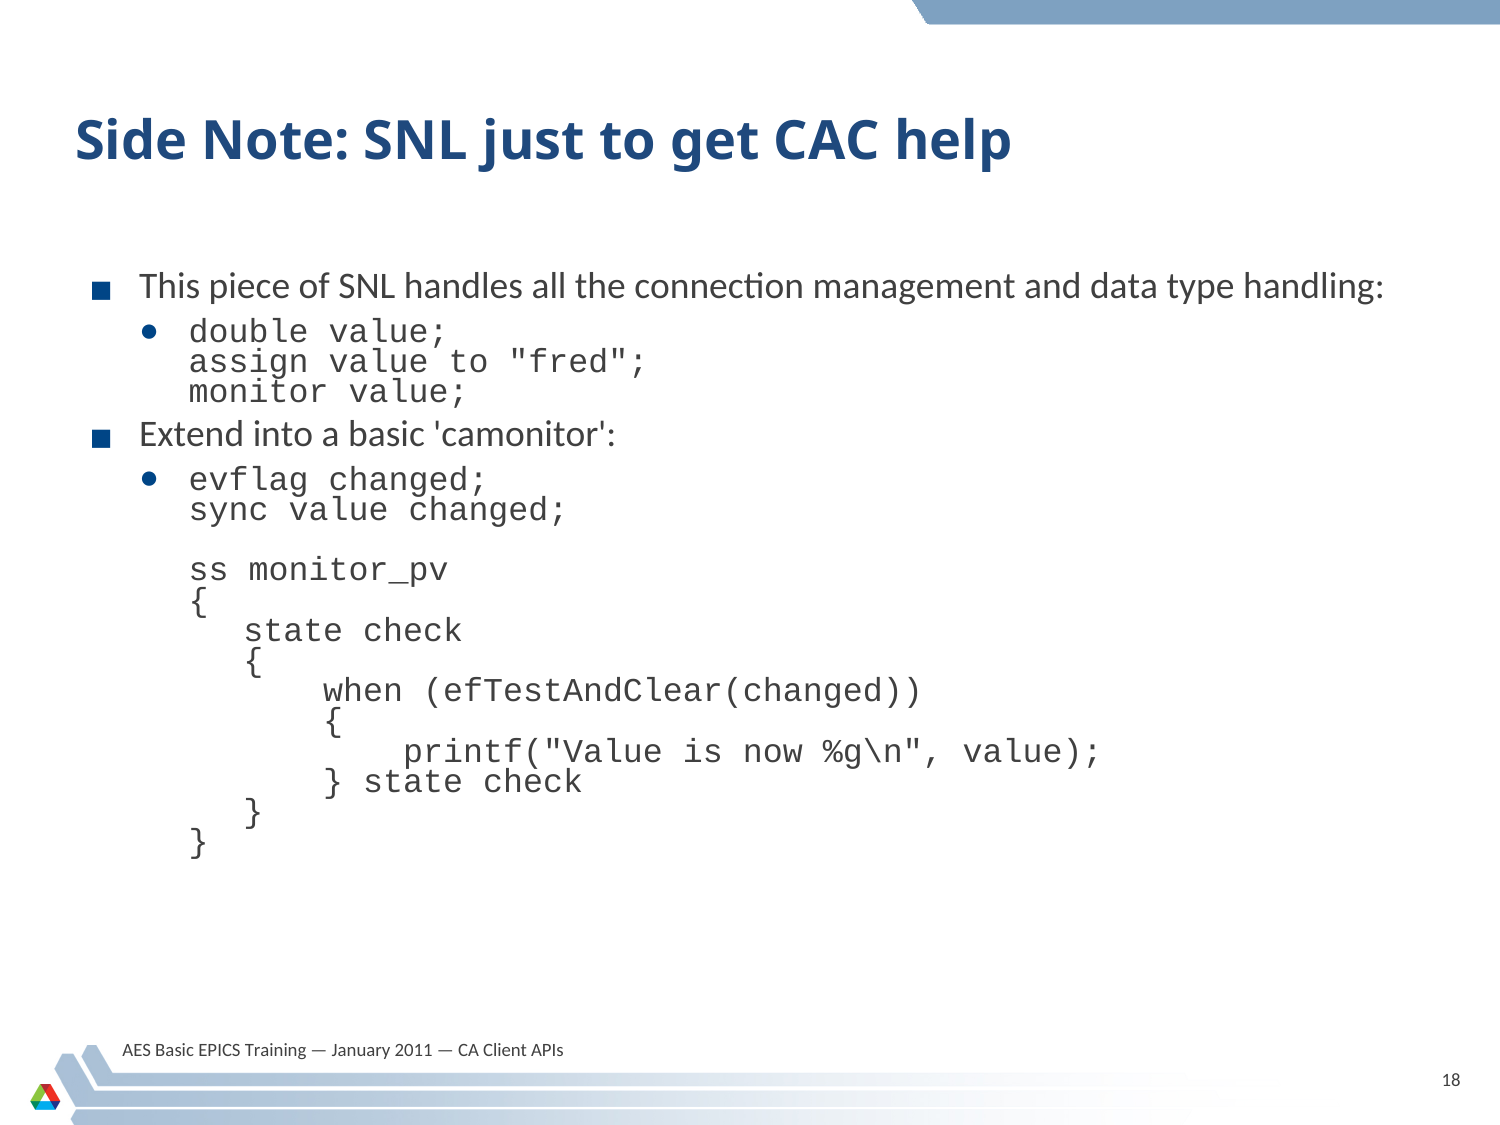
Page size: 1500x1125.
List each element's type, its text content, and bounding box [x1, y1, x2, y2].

picture [0, 0, 1500, 26]
picture [0, 1037, 1500, 1125]
title Side Note: SNL just to get CAC help [75, 107, 1426, 171]
list This piece of SNL handles all the connection management and data type handling: double value; assign value to "fred"; monitor value; Extend into a basic 'camonitor': evflag changed; sync value changed; ss monitor_pv { state check { when (efTestAndClear(changed)) { printf("Value is now %g\n", value); } state check } } [75, 262, 1426, 1021]
